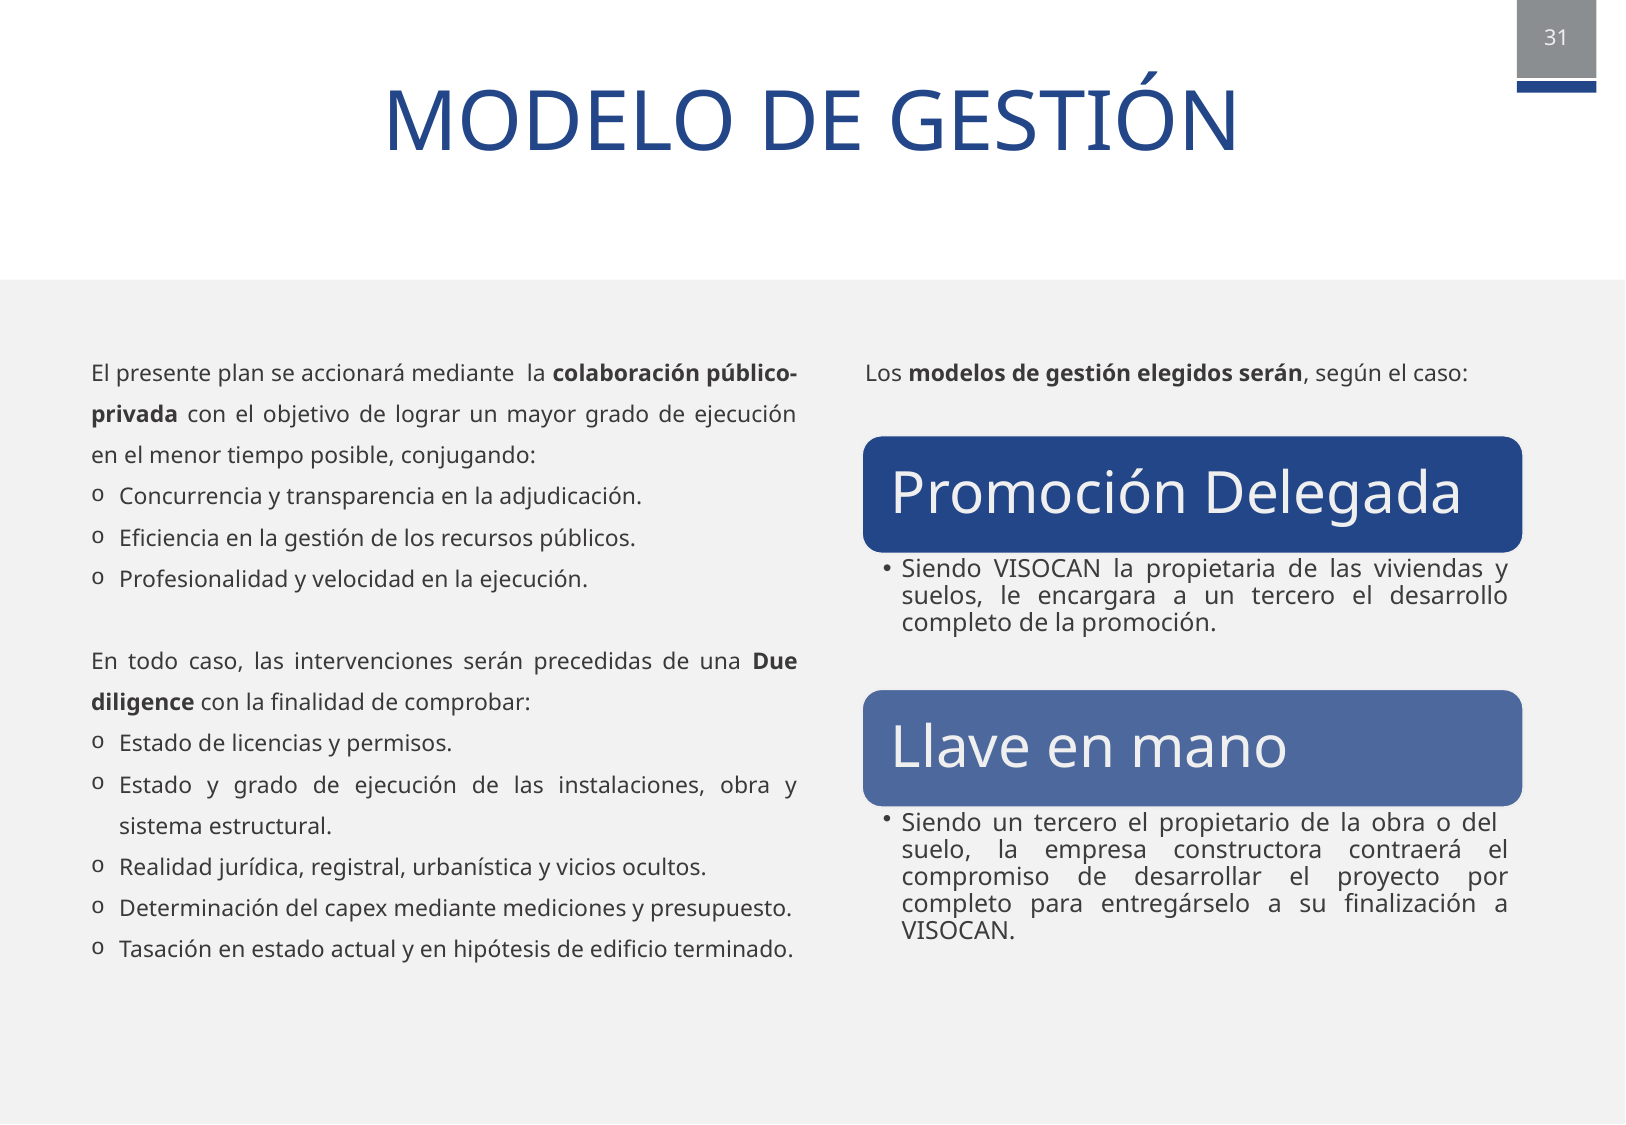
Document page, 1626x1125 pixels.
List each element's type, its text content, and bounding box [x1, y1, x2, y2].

text_box MODELO DE GESTIÓN [142, 82, 1483, 166]
text_box Llave en mano [861, 689, 1524, 807]
text_box Siendo un tercero el propietario de la obra o del suelo, la empresa constructora contraerá el compromiso de desarrollar el proyecto por completo para entregárselo a su finalización a VISOCAN. [861, 807, 1524, 969]
text_box [0, 279, 1625, 1125]
text_box Promoción Delegada [861, 435, 1524, 553]
text_box Los modelos de gestión elegidos serán, según el caso: [850, 337, 1587, 444]
text_box Siendo VISOCAN la propietaria de las viviendas y suelos, le encargara a un tercero el desarrollo completo de la promoción. [861, 553, 1524, 690]
text_box El presente plan se accionará mediante la colaboración público-privada con el objetivo de lograr un mayor grado de ejecución en el menor tiempo posible, conjugando: Concurrencia y transparencia en la adjudicación. Eficiencia en la gestión de los recursos públicos. Profesionalidad y velocidad en la ejecución. En todo caso, las intervenciones serán precedidas de una Due diligence con la finalidad de comprobar: Estado de licencias y permisos. Estado y grado de ejecución de las instalaciones, obra y sistema estructural. Realidad jurídica, registral, urbanística y vicios ocultos. Determinación del capex mediante mediciones y presupuesto. Tasación en estado actual y en hipótesis de edificio terminado. [76, 337, 813, 1013]
